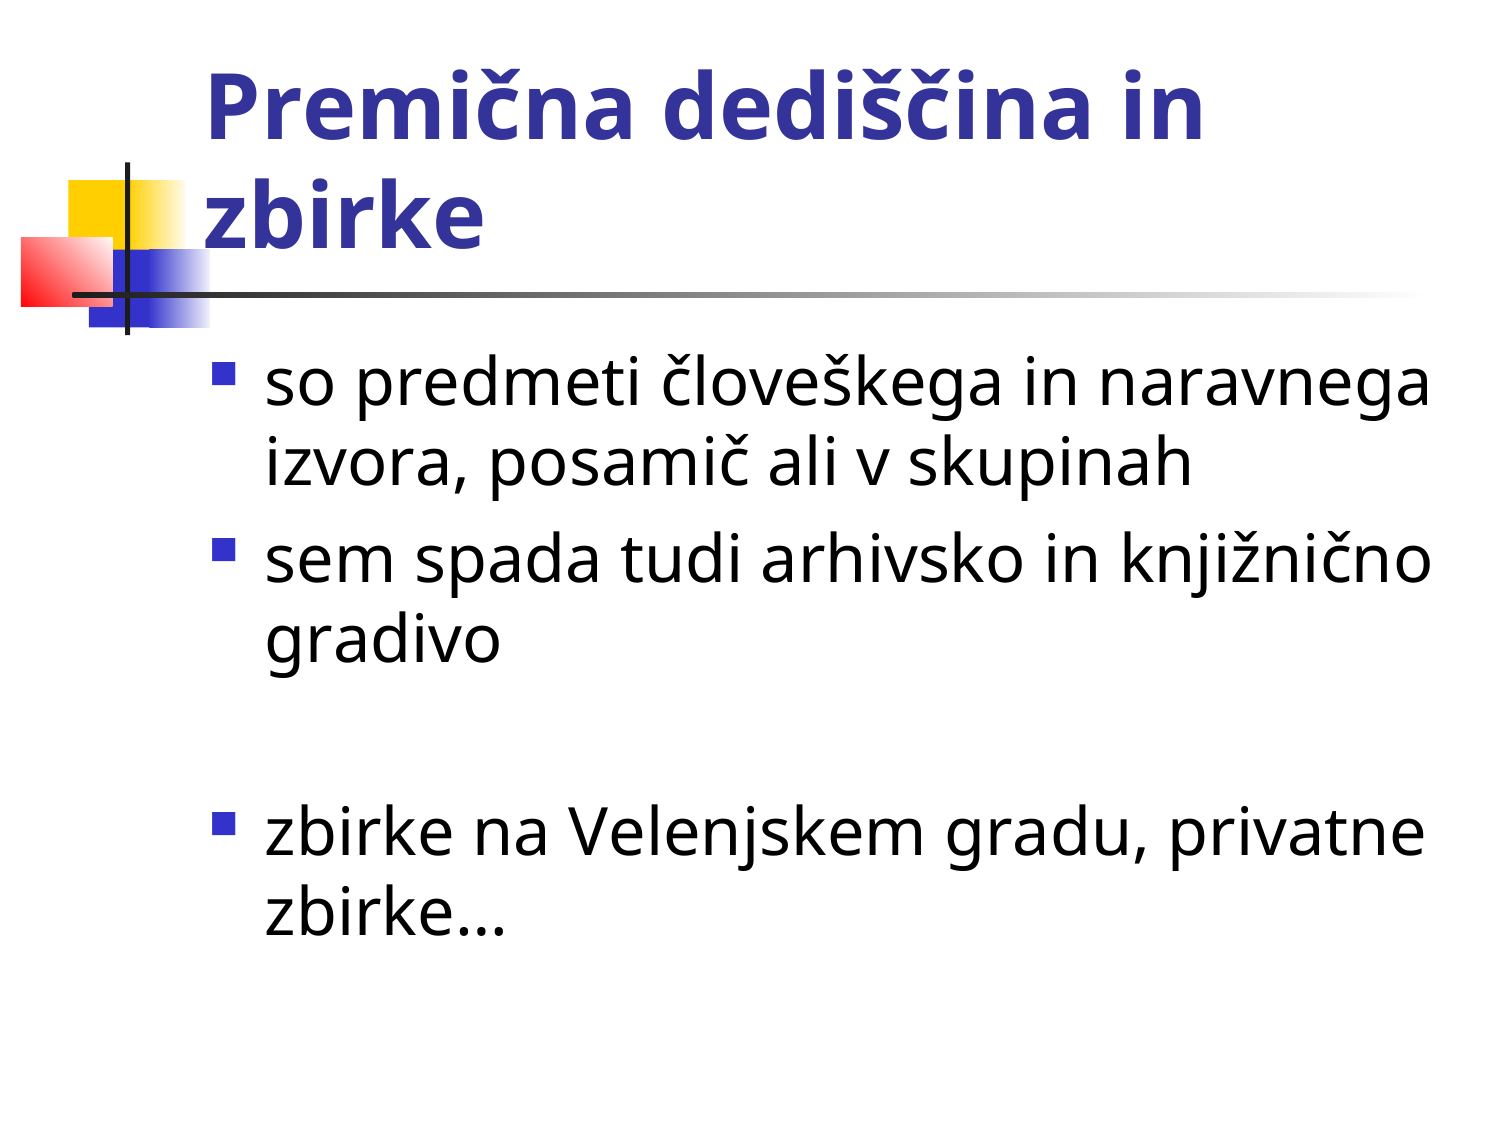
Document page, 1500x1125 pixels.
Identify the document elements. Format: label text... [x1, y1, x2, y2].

title Premična dediščina in zbirke [188, 35, 1468, 276]
list so predmeti človeškega in naravnega izvora, posamič ali v skupinah sem spada tudi arhivsko in knjižnično gradivo zbirke na Velenjskem gradu, privatne zbirke… [193, 331, 1469, 1007]
